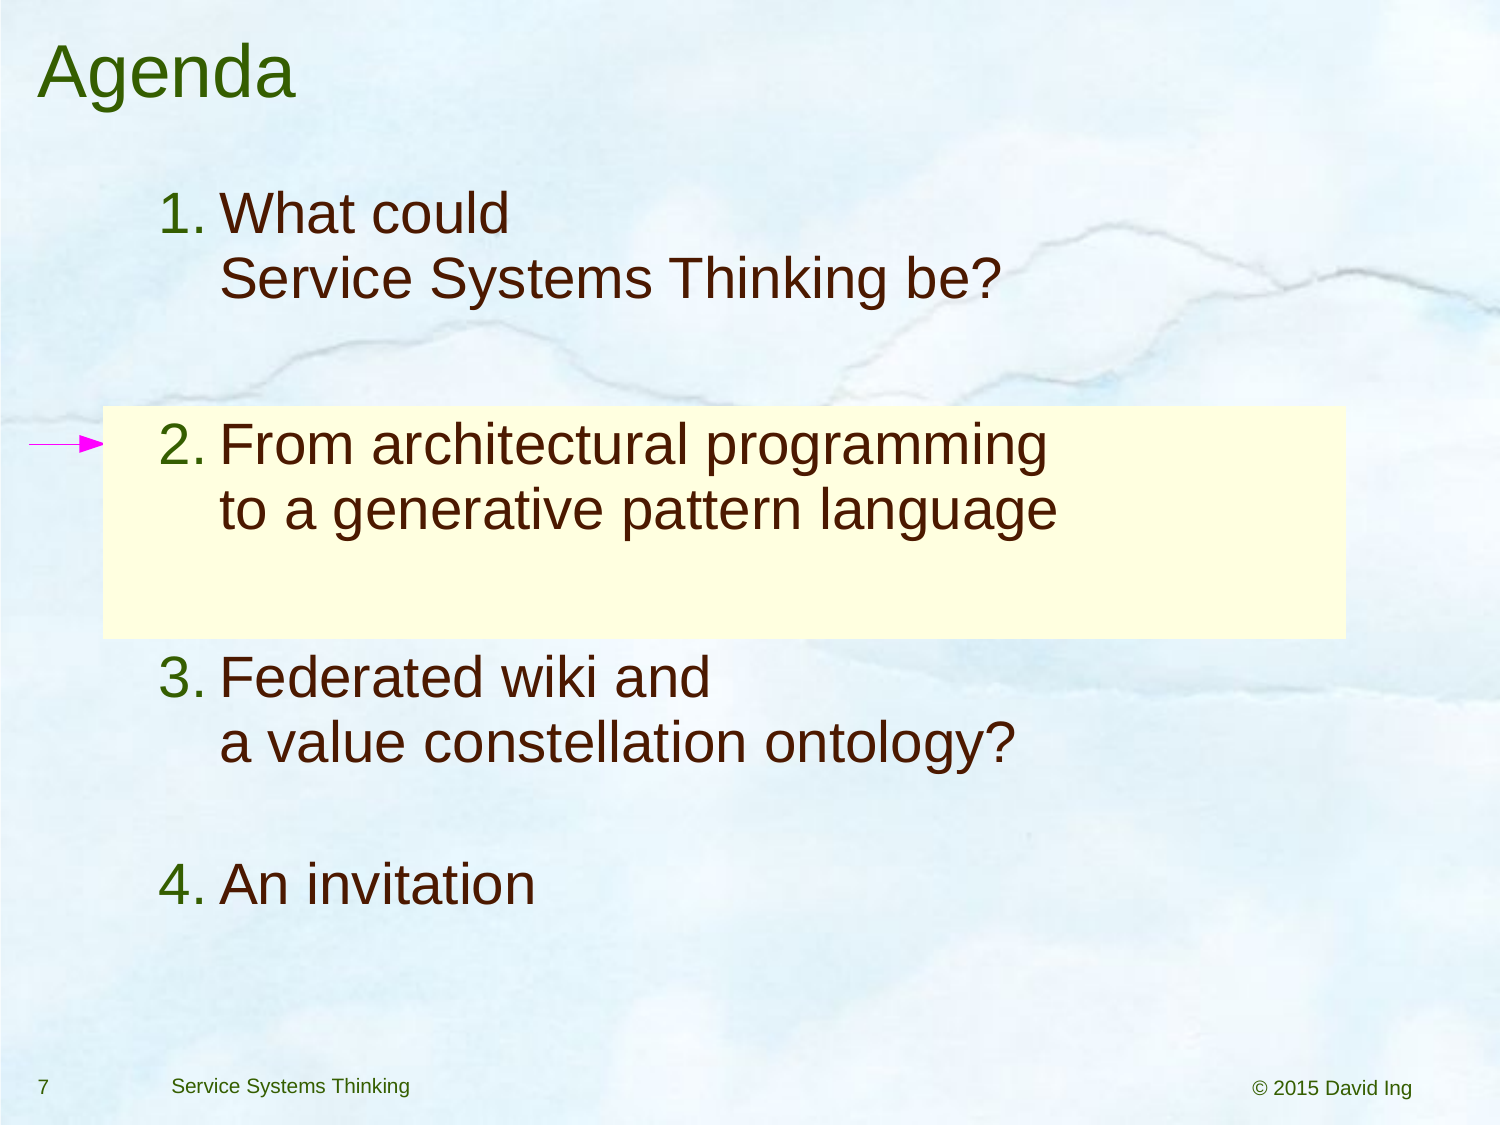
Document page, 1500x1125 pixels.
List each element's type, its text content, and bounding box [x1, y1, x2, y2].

table_cell 3. [103, 639, 213, 846]
picture [0, 0, 1500, 1125]
table_cell Federated wiki and a value constellation ontology? [213, 639, 1346, 846]
table_cell 4. [103, 846, 213, 933]
table_header What could Service Systems Thinking be? [213, 175, 1346, 406]
table_cell From architectural programming to a generative pattern language [213, 406, 1346, 639]
table_cell 2. [103, 406, 213, 639]
table_header 1. [103, 175, 213, 406]
title Agenda [37, 37, 1463, 152]
table_cell An invitation [213, 846, 1346, 933]
